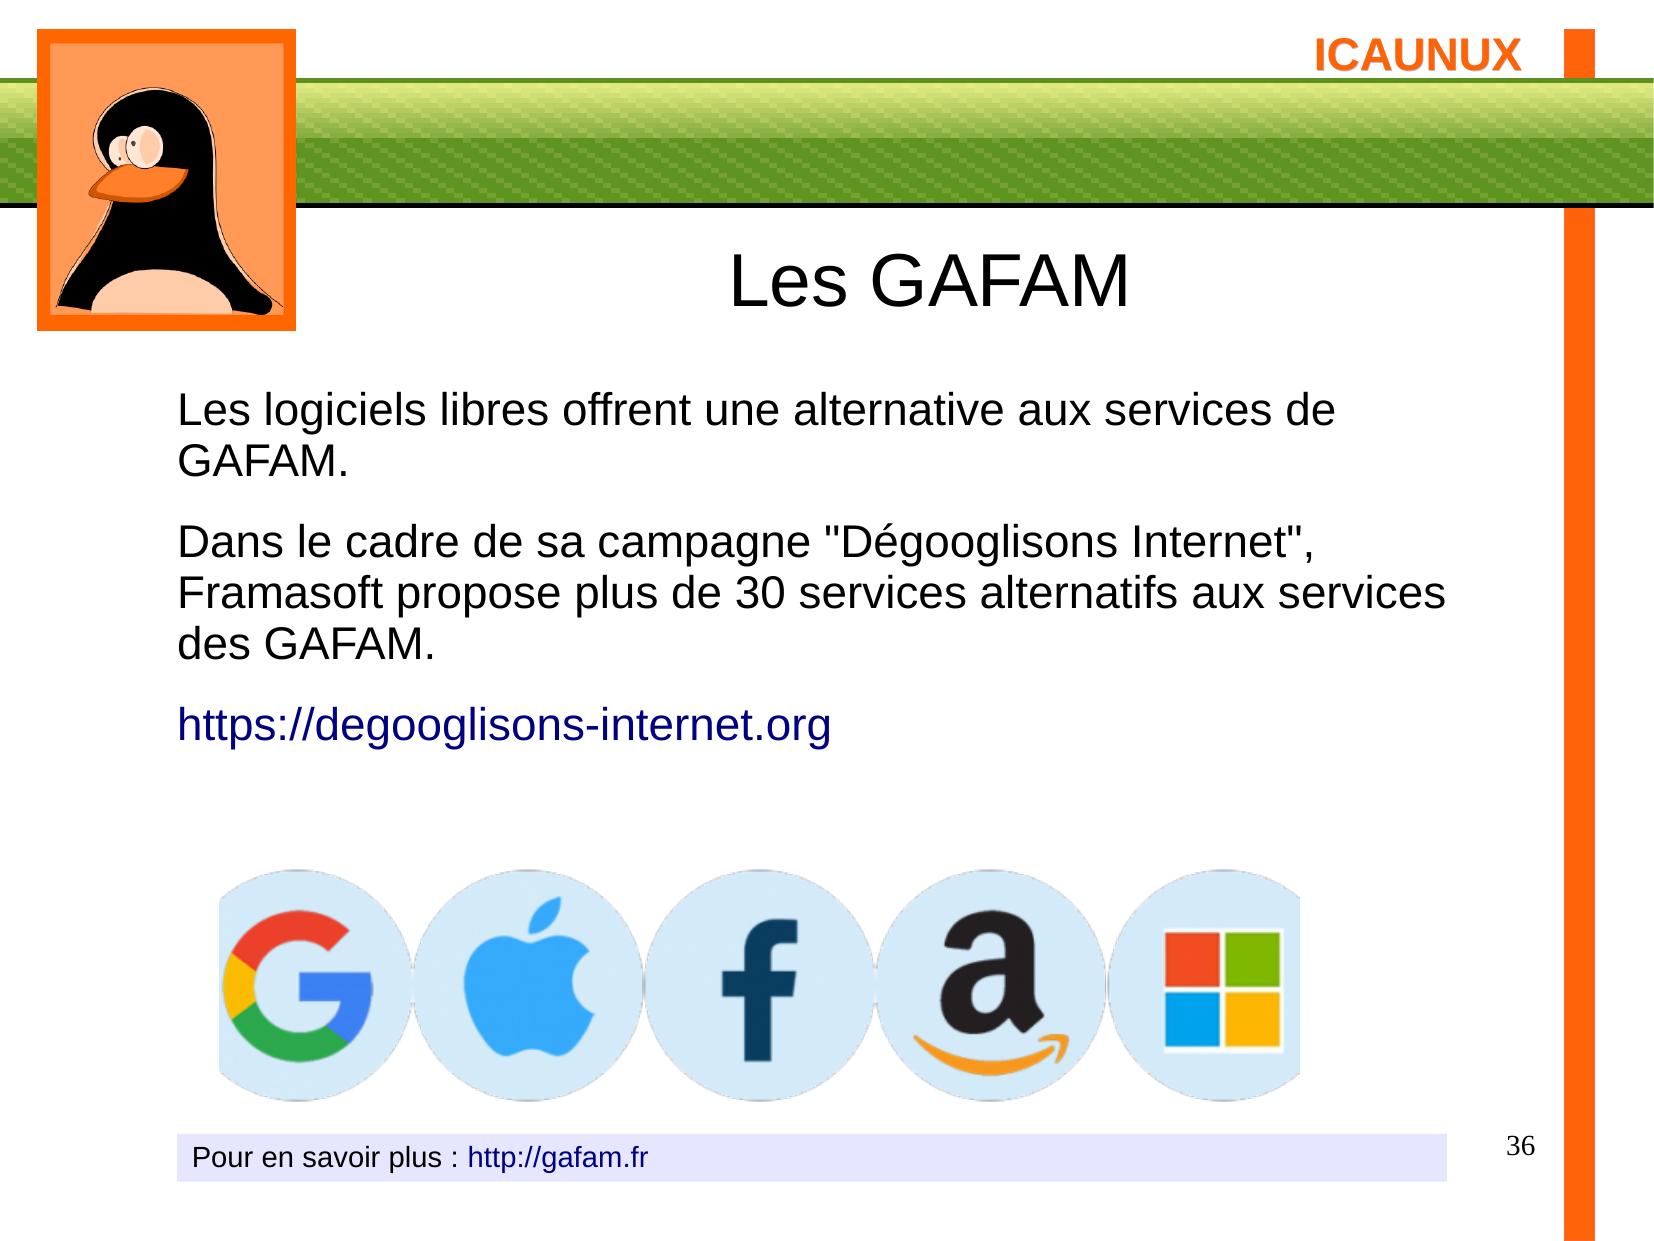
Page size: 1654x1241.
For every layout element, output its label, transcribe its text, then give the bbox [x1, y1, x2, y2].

picture [0, 29, 1654, 331]
picture [219, 859, 1300, 1123]
list Les logiciels libres offrent une alternative aux services de GAFAM. Dans le cadre de sa campagne "Dégooglisons Internet", Framasoft propose plus de 30 services alternatifs aux services des GAFAM. https://degooglisons-internet.org [177, 383, 1506, 1241]
text_box Pour en savoir plus : http://gafam.fr [177, 1133, 1447, 1182]
title Les GAFAM [324, 206, 1536, 355]
